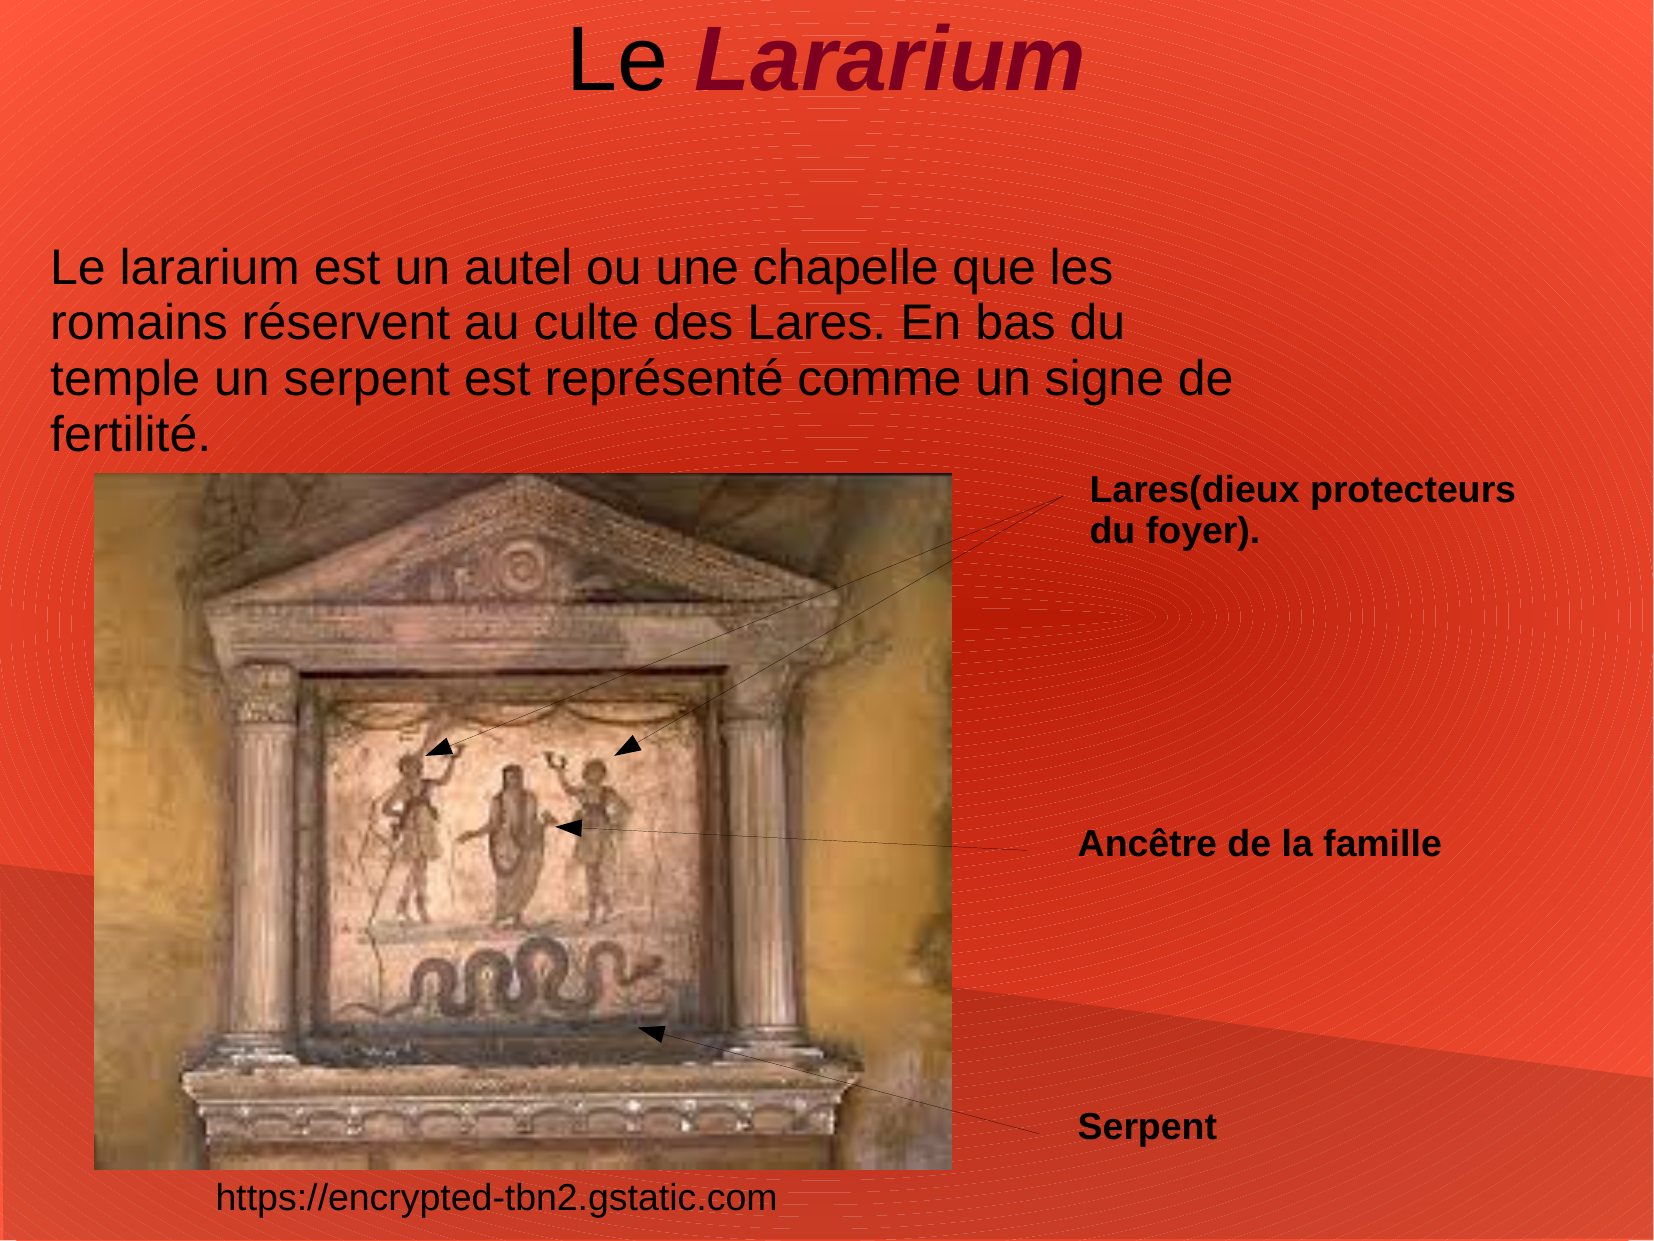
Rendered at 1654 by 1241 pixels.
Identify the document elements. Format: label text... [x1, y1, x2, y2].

text_box https://encrypted-tbn2.gstatic.com [200, 1169, 856, 1240]
text_box Le Lararium [271, 0, 1382, 118]
text_box Lares(dieux protecteurs du foyer). [1074, 460, 1536, 562]
text_box Serpent [1062, 1098, 1241, 1157]
text_box Le lararium est un autel ou une chapelle que les romains réservent au culte des Lares. En bas du temple un serpent est représenté comme un signe de fertilité. [35, 231, 1300, 470]
picture [94, 473, 952, 1170]
text_box Ancêtre de la famille [1062, 814, 1512, 874]
